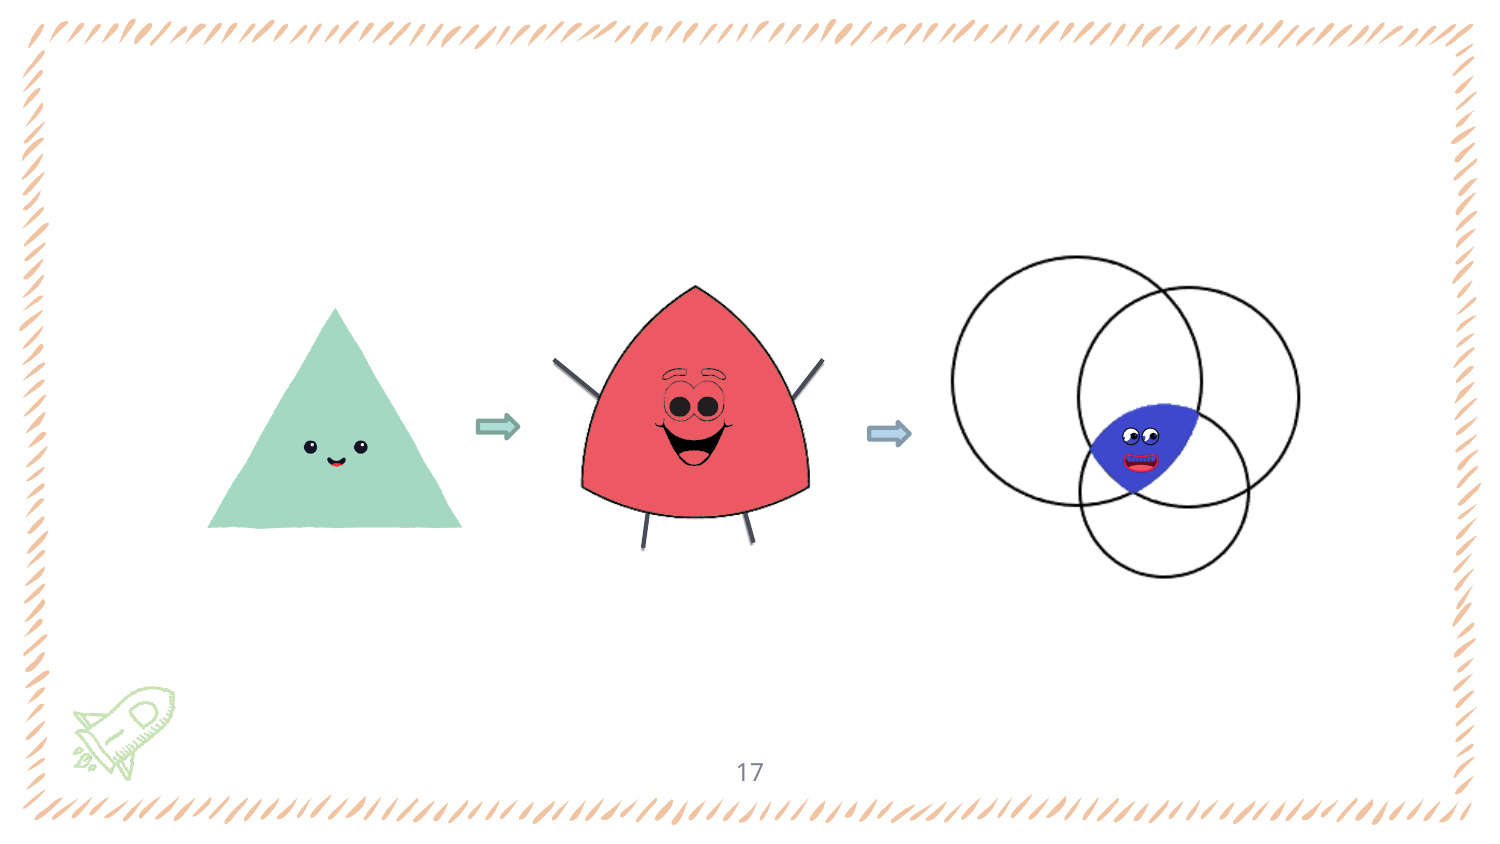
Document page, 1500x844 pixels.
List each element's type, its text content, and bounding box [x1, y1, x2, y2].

picture [936, 239, 1340, 591]
picture [174, 294, 495, 539]
text_box [869, 421, 910, 446]
text_box [477, 414, 519, 439]
text_box 17 [0, 741, 1500, 807]
picture [72, 686, 175, 741]
picture [574, 281, 816, 526]
